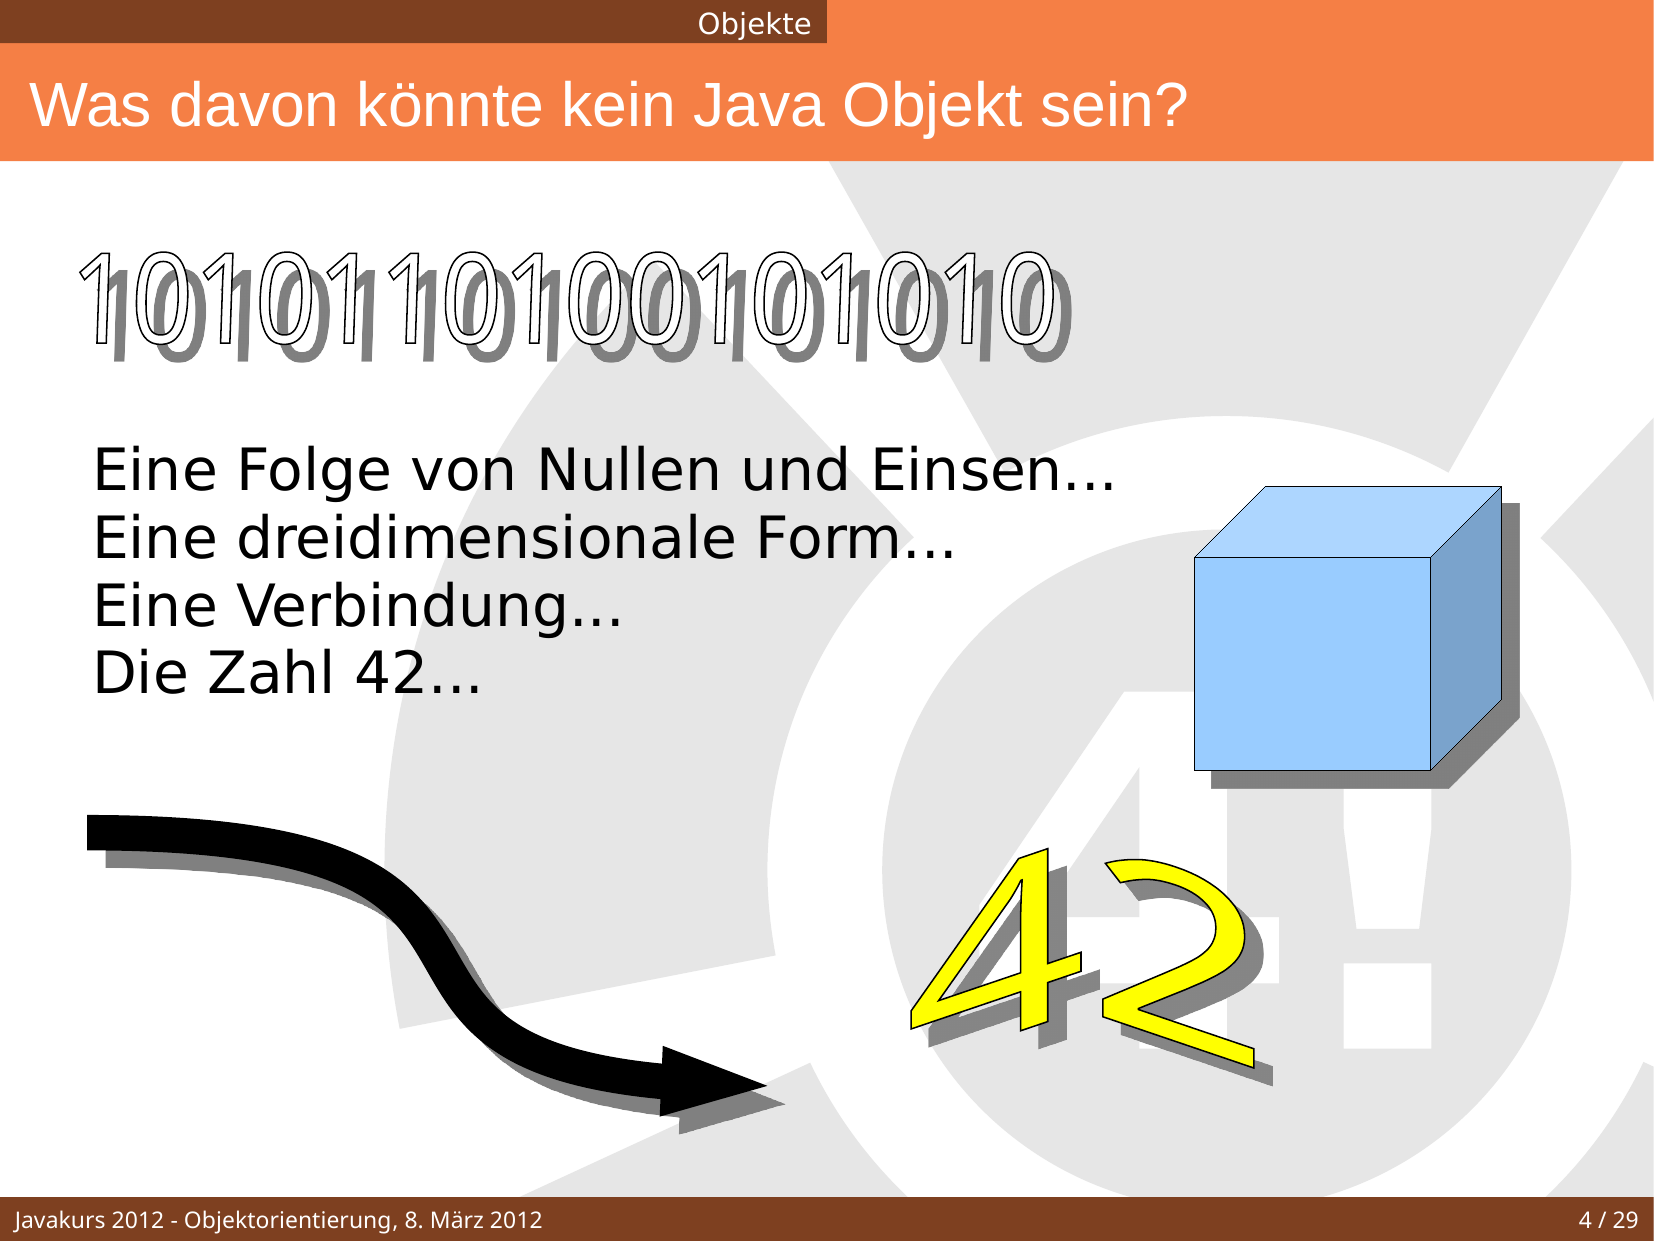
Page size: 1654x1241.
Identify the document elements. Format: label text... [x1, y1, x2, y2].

text_box 1010110100101010 [203, 253, 233, 344]
text_box 1010110100101010 [945, 253, 975, 344]
text_box 1010110100101010 [821, 253, 852, 344]
text_box 42 [911, 848, 1082, 1031]
text_box 1010110100101010 [878, 252, 930, 345]
text_box 1010110100101010 [512, 253, 542, 344]
text_box 1010110100101010 [260, 252, 312, 345]
text_box 1010110100101010 [1001, 252, 1054, 345]
text_box 1010110100101010 [697, 253, 728, 344]
text_box 1010110100101010 [569, 252, 621, 345]
title Was davon könnte kein Java Objekt sein? [29, 67, 1595, 143]
text_box 1010110100101010 [136, 252, 188, 345]
text_box 1010110100101010 [445, 252, 497, 345]
text_box 1010110100101010 [754, 252, 806, 345]
text_box 1010110100101010 [327, 253, 357, 344]
text_box 42 [1102, 859, 1254, 1069]
text_box Eine Folge von Nullen und Einsen... Eine dreidimensionale Form... Eine Verbindung... Die Zahl 42... [77, 429, 1225, 715]
text_box 1010110100101010 [630, 252, 683, 345]
text_box [1194, 486, 1502, 771]
text_box Objekte [29, 0, 827, 50]
text_box 1010110100101010 [79, 253, 110, 344]
text_box 1010110100101010 [388, 253, 419, 344]
